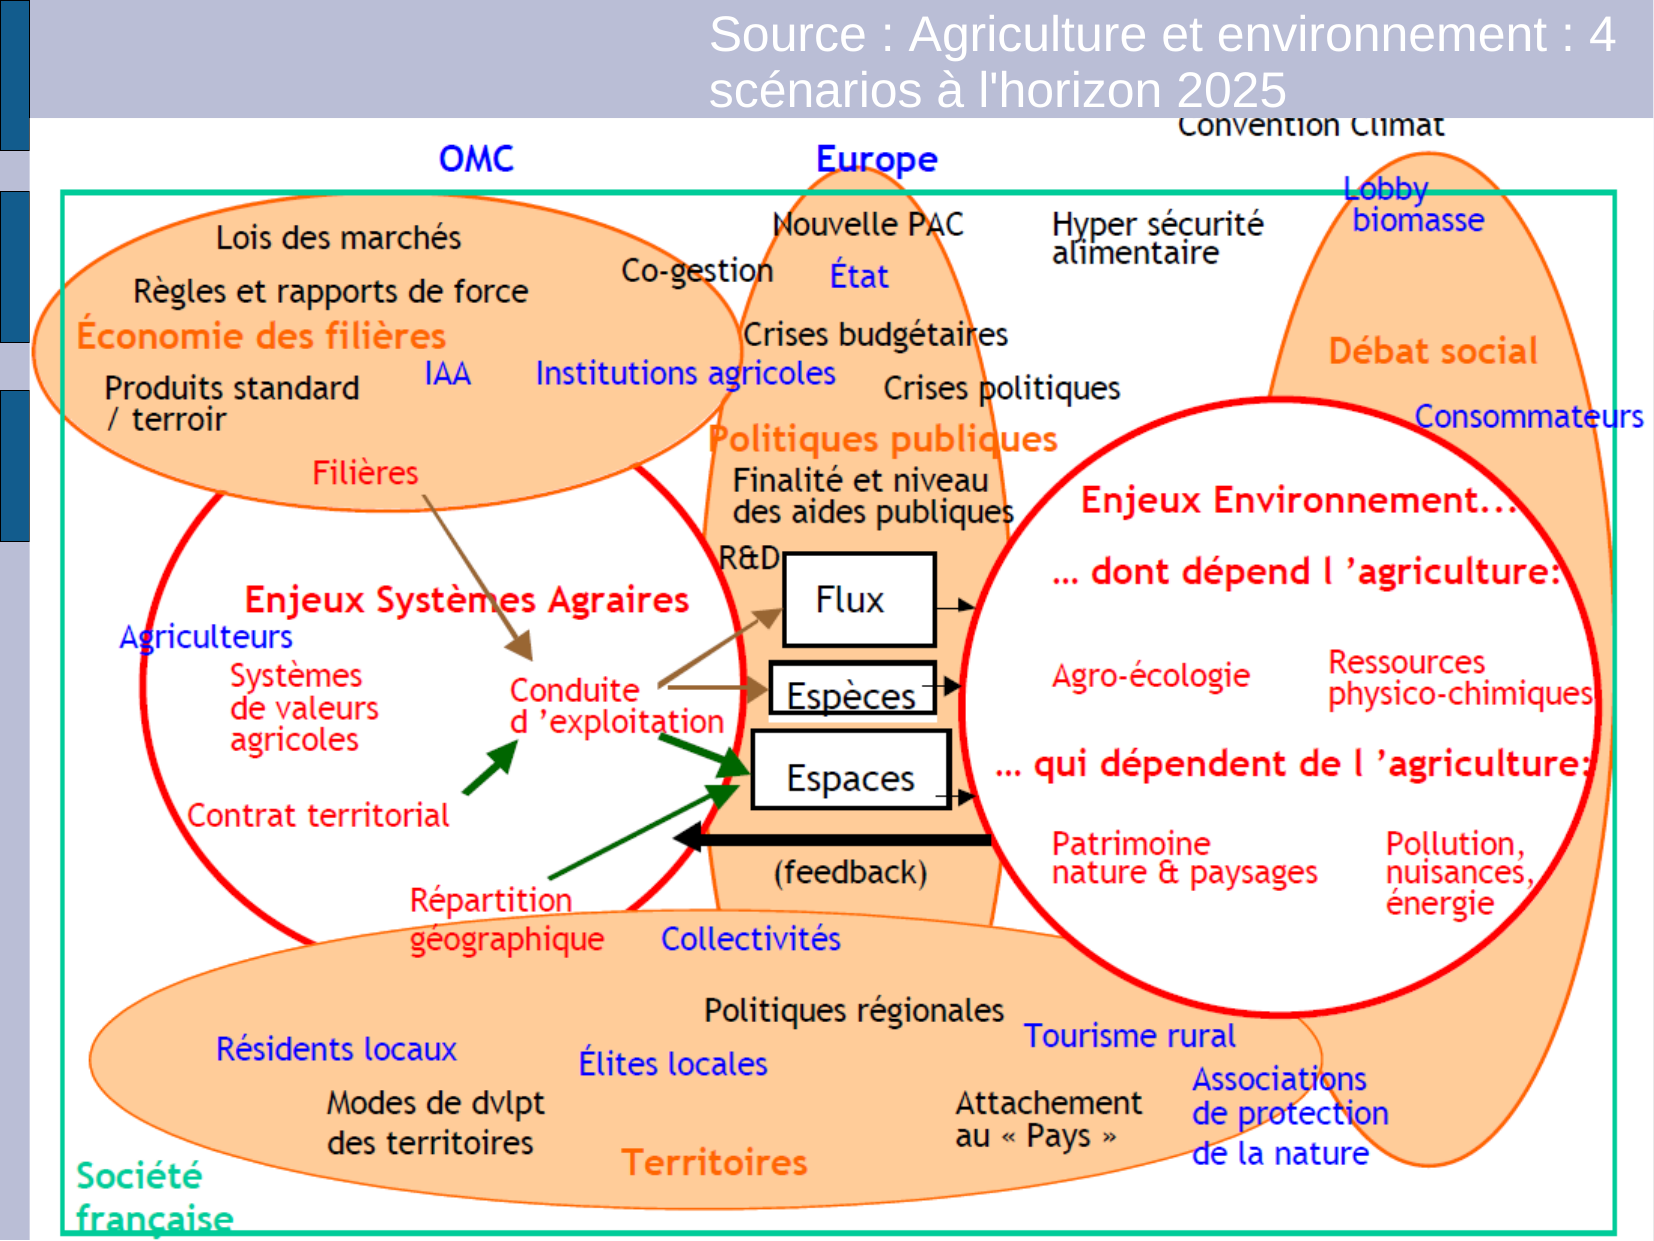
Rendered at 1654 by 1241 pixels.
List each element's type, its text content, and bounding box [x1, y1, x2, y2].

text_box Source : Agriculture et environnement : 4 scénarios à l'horizon 2025 [708, 6, 1654, 119]
picture [29, 118, 1654, 1241]
